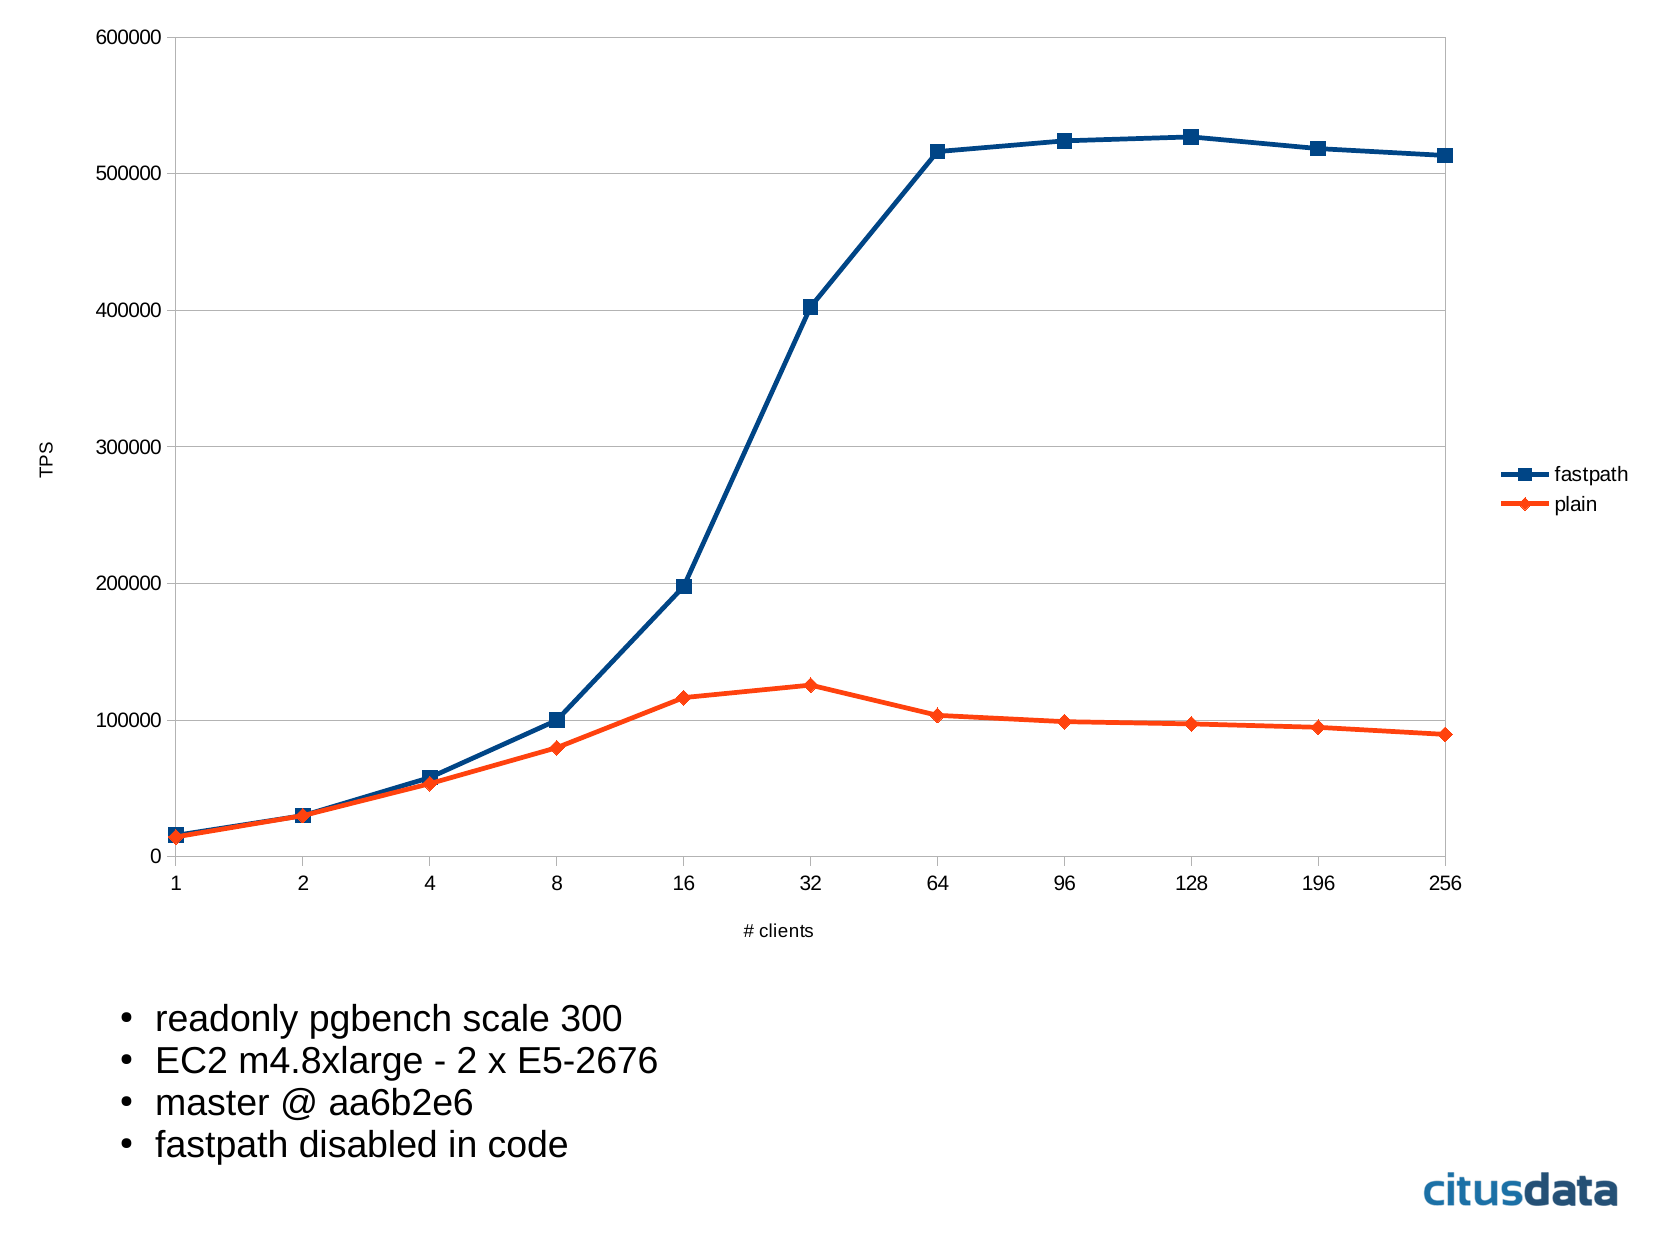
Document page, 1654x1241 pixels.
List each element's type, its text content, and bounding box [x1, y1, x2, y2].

picture [1420, 1167, 1622, 1209]
chart [3, 6, 1648, 973]
text_box readonly pgbench scale 300 EC2 m4.8xlarge - 2 x E5-2676 master @ aa6b2e6 fastpath disabled in code [105, 990, 1471, 1173]
